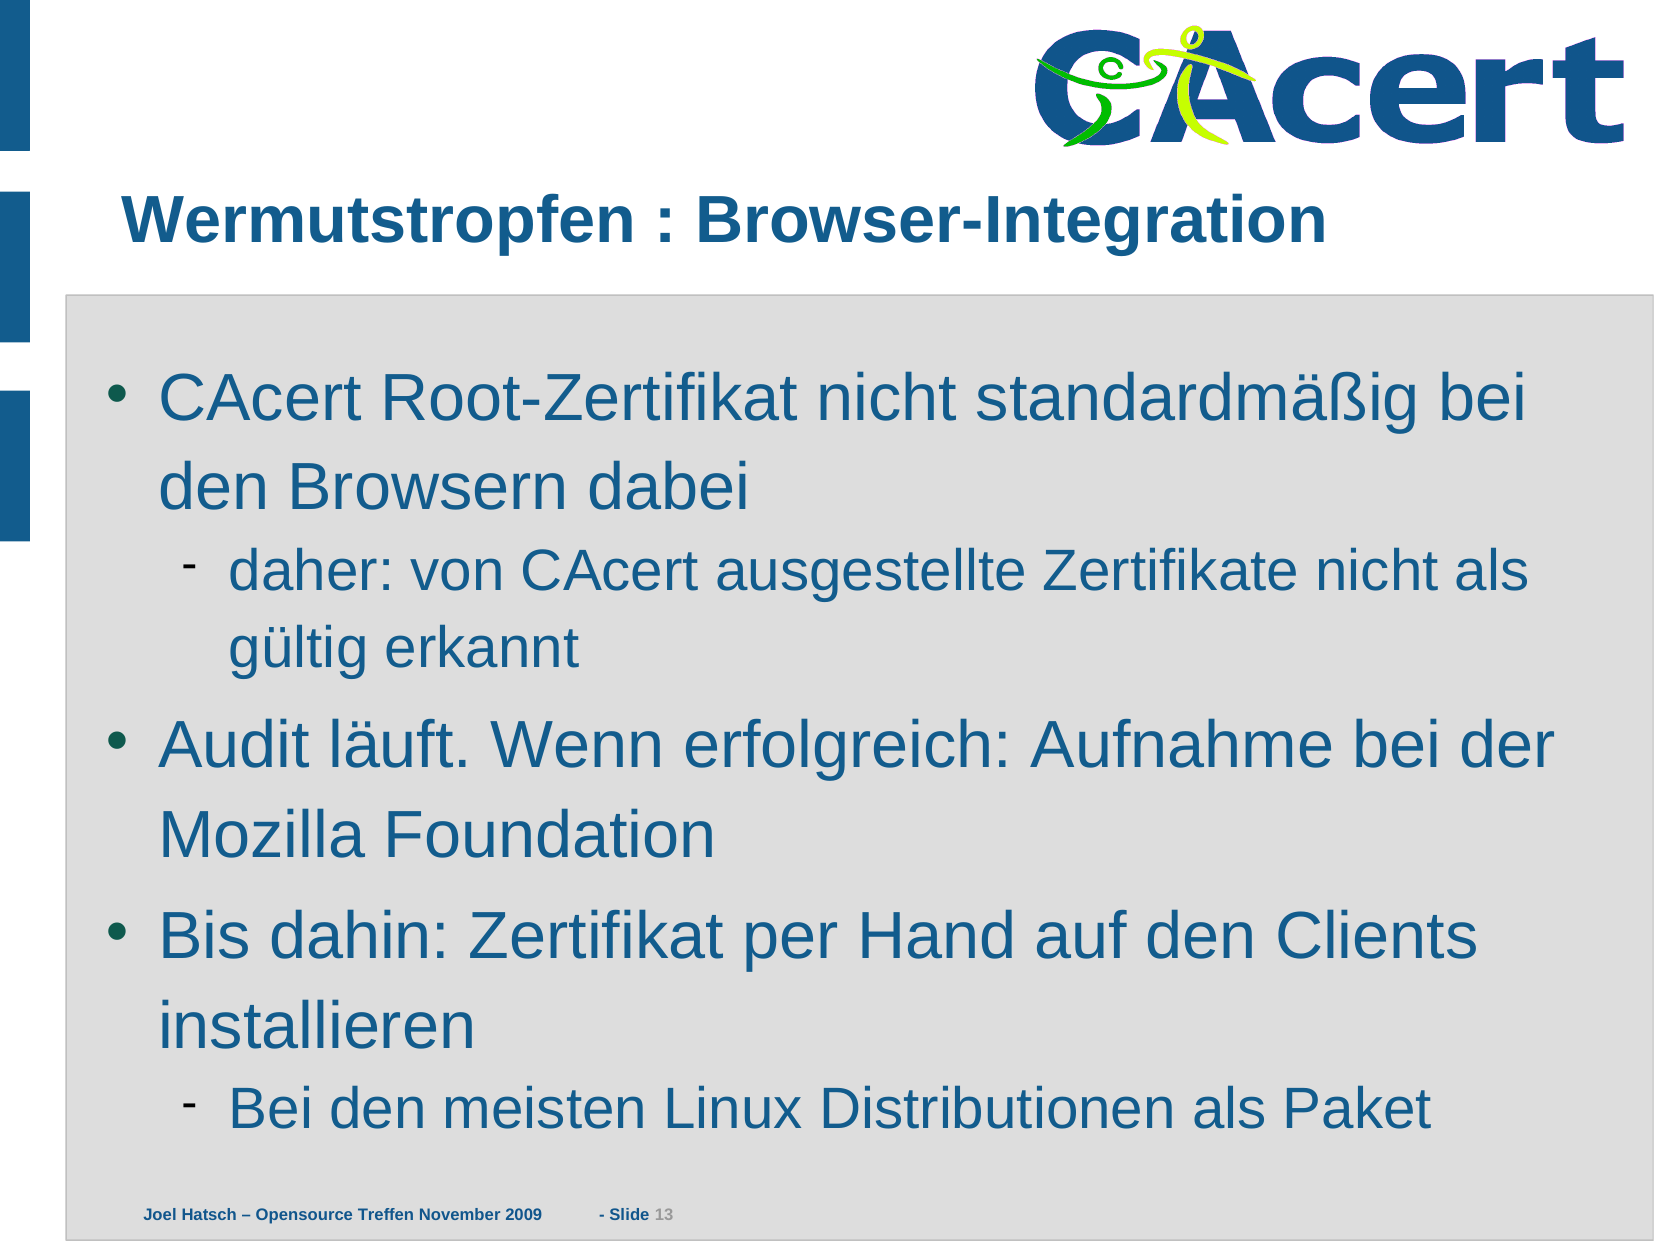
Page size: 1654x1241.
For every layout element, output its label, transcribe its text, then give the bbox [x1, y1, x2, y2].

list CAcert Root-Zertifikat nicht standardmäßig bei den Browsern dabei daher: von CAcert ausgestellte Zertifikate nicht als gültig erkannt Audit läuft. Wenn erfolgreich: Aufnahme bei der Mozilla Foundation Bis dahin: Zertifikat per Hand auf den Clients installieren Bei den meisten Linux Distributionen als Paket [88, 344, 1594, 1182]
title Wermutstropfen : Browser-Integration [121, 122, 1533, 275]
picture [1033, 24, 1625, 148]
